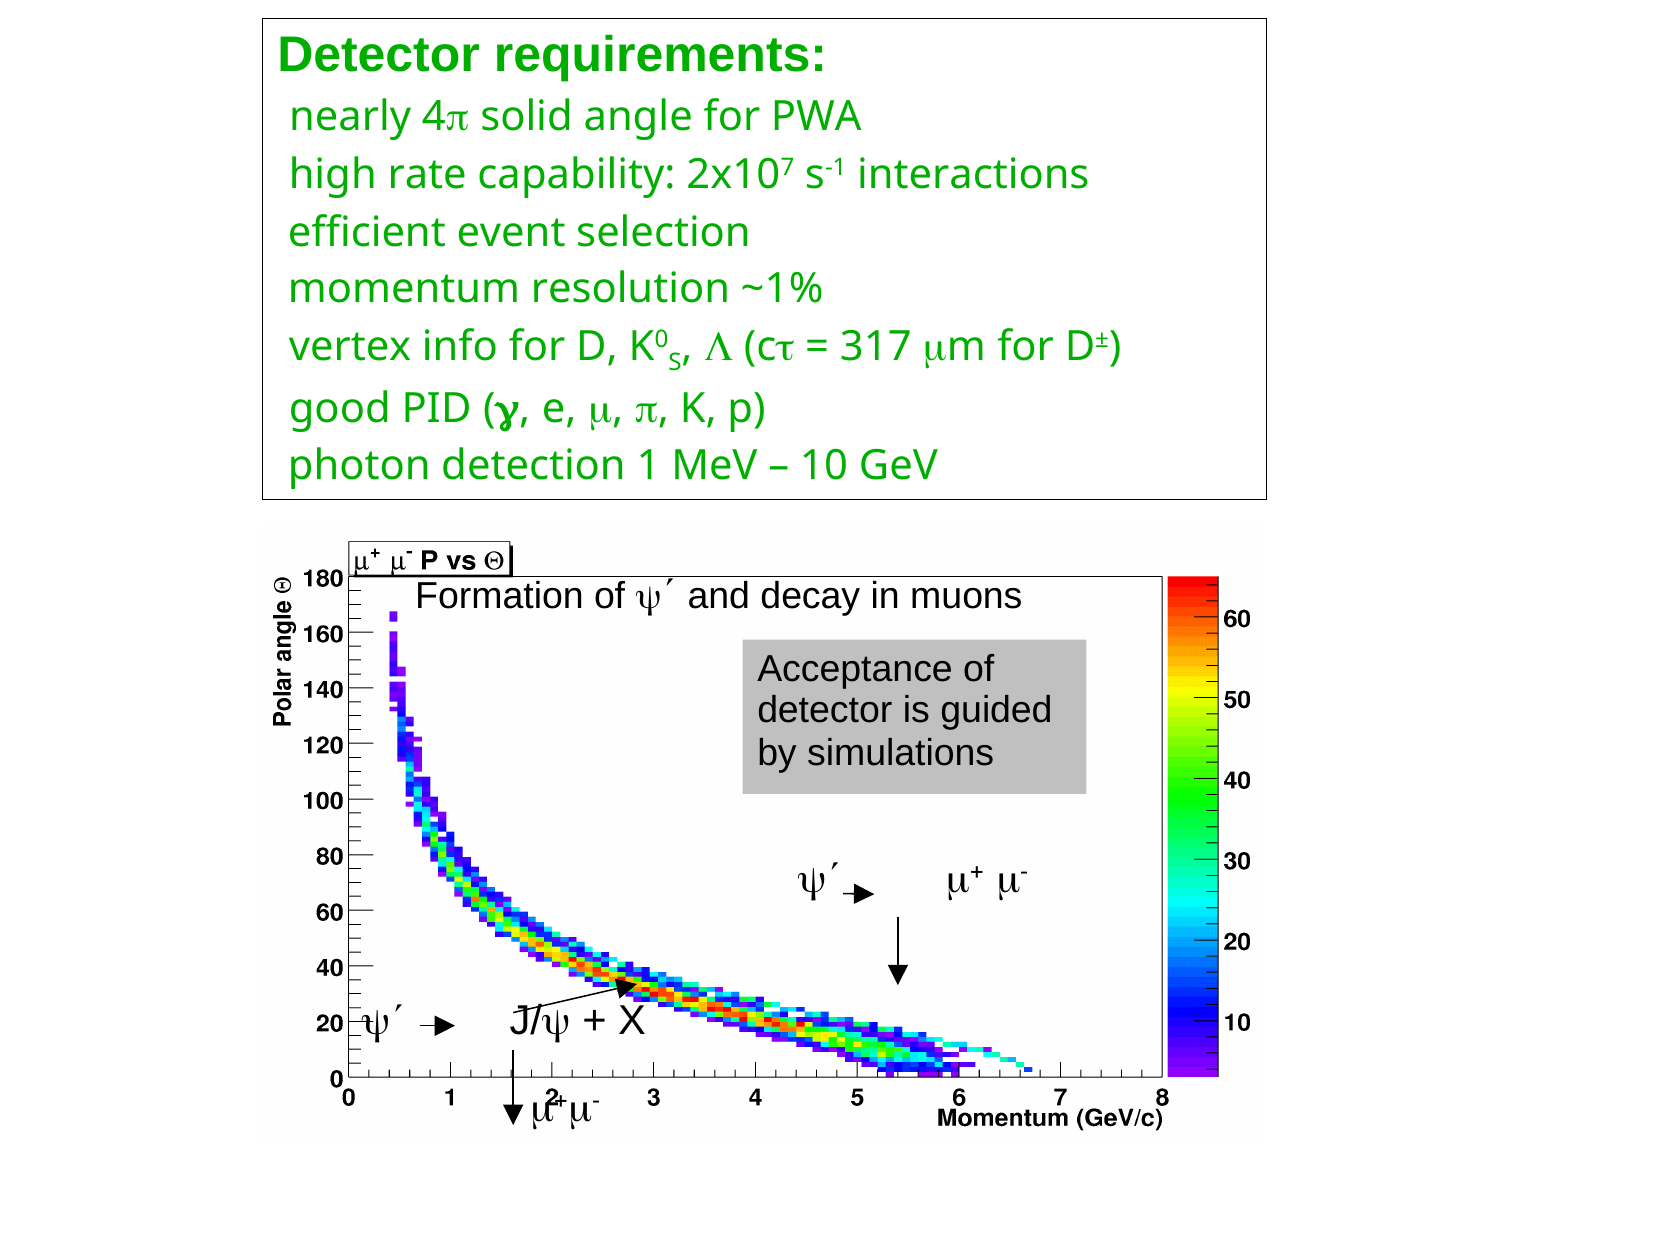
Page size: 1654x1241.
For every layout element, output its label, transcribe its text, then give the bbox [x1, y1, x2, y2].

text_box Acceptance of detector is guided by simulations [742, 639, 1087, 794]
picture [262, 525, 1264, 1142]
text_box ¢ + - [783, 850, 980, 921]
text_box Detector requirements: nearly 4 solid angle for PWA high rate capability: 2x107 s-1 interactions efficient event selection momentum resolution ~1% vertex info for D, K0S,  (c = 317 m for D±) good PID (, e, , , K, p) photon detection 1 MeV – 10 GeV [262, 18, 1267, 500]
text_box ¢ J/ + X +- [347, 987, 658, 1157]
text_box Formation of ¢ and decay in muons [400, 564, 1118, 635]
